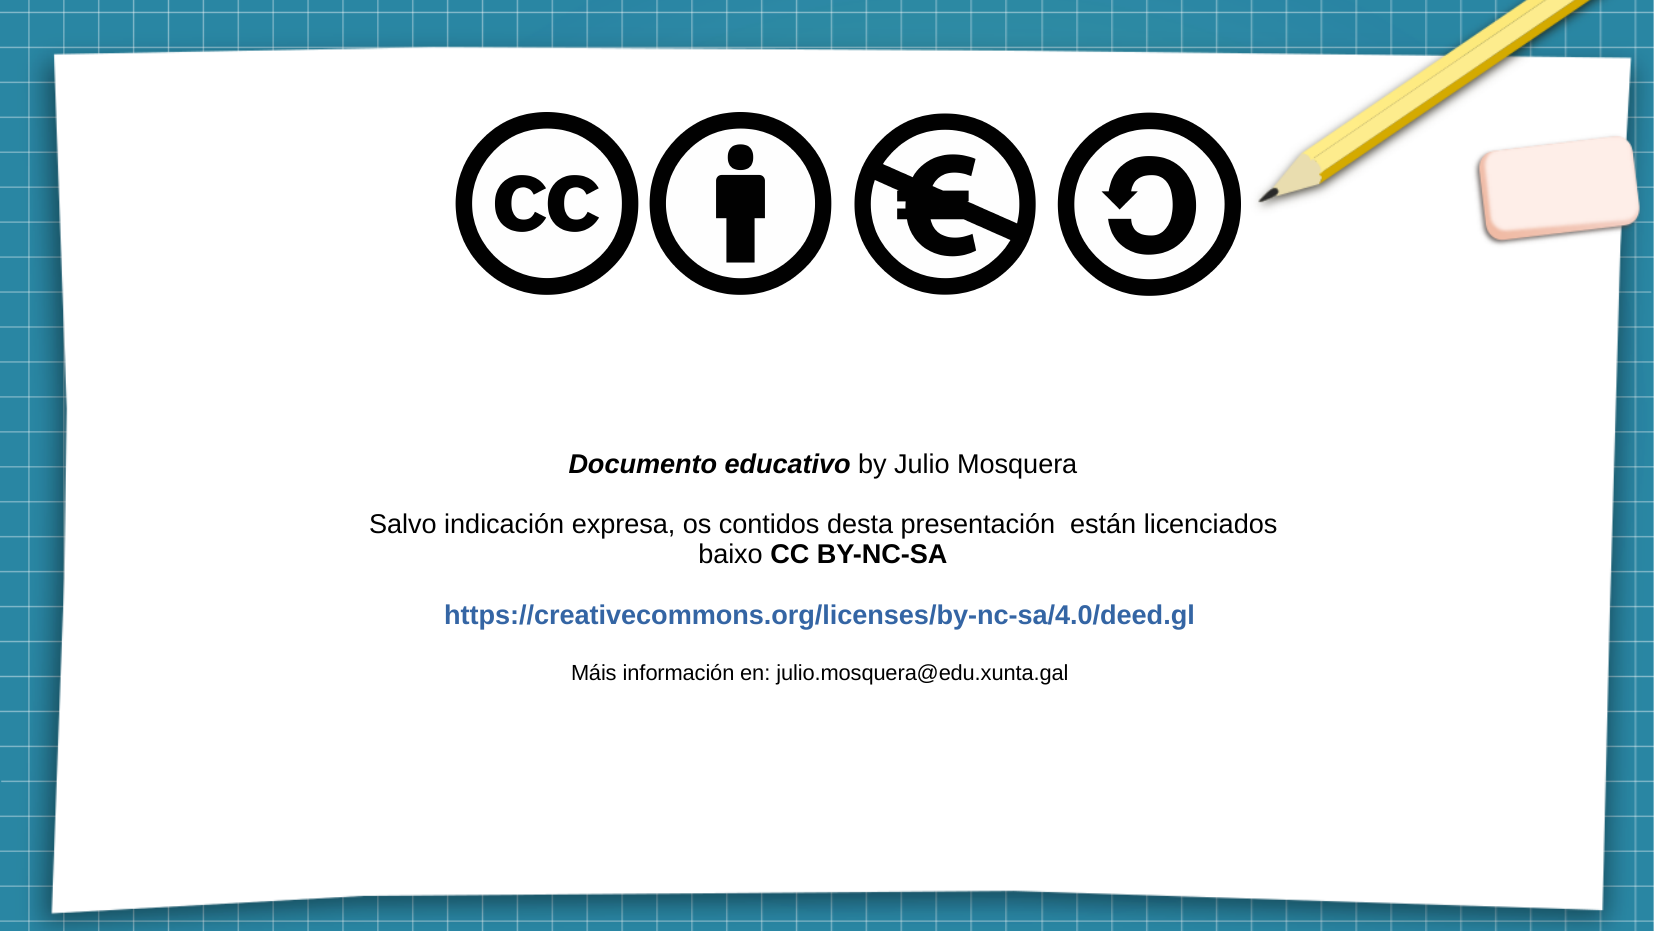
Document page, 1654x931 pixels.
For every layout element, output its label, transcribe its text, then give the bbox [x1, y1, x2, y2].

picture [0, 0, 1654, 931]
text_box Documento educativo by Julio Mosquera Salvo indicación expresa, os contidos desta presentación están licenciados baixo CC BY-NC-SA https://creativecommons.org/licenses/by-nc-sa/4.0/deed.gl Máis información en: julio.mosquera@edu.xunta.gal [354, 441, 1359, 723]
